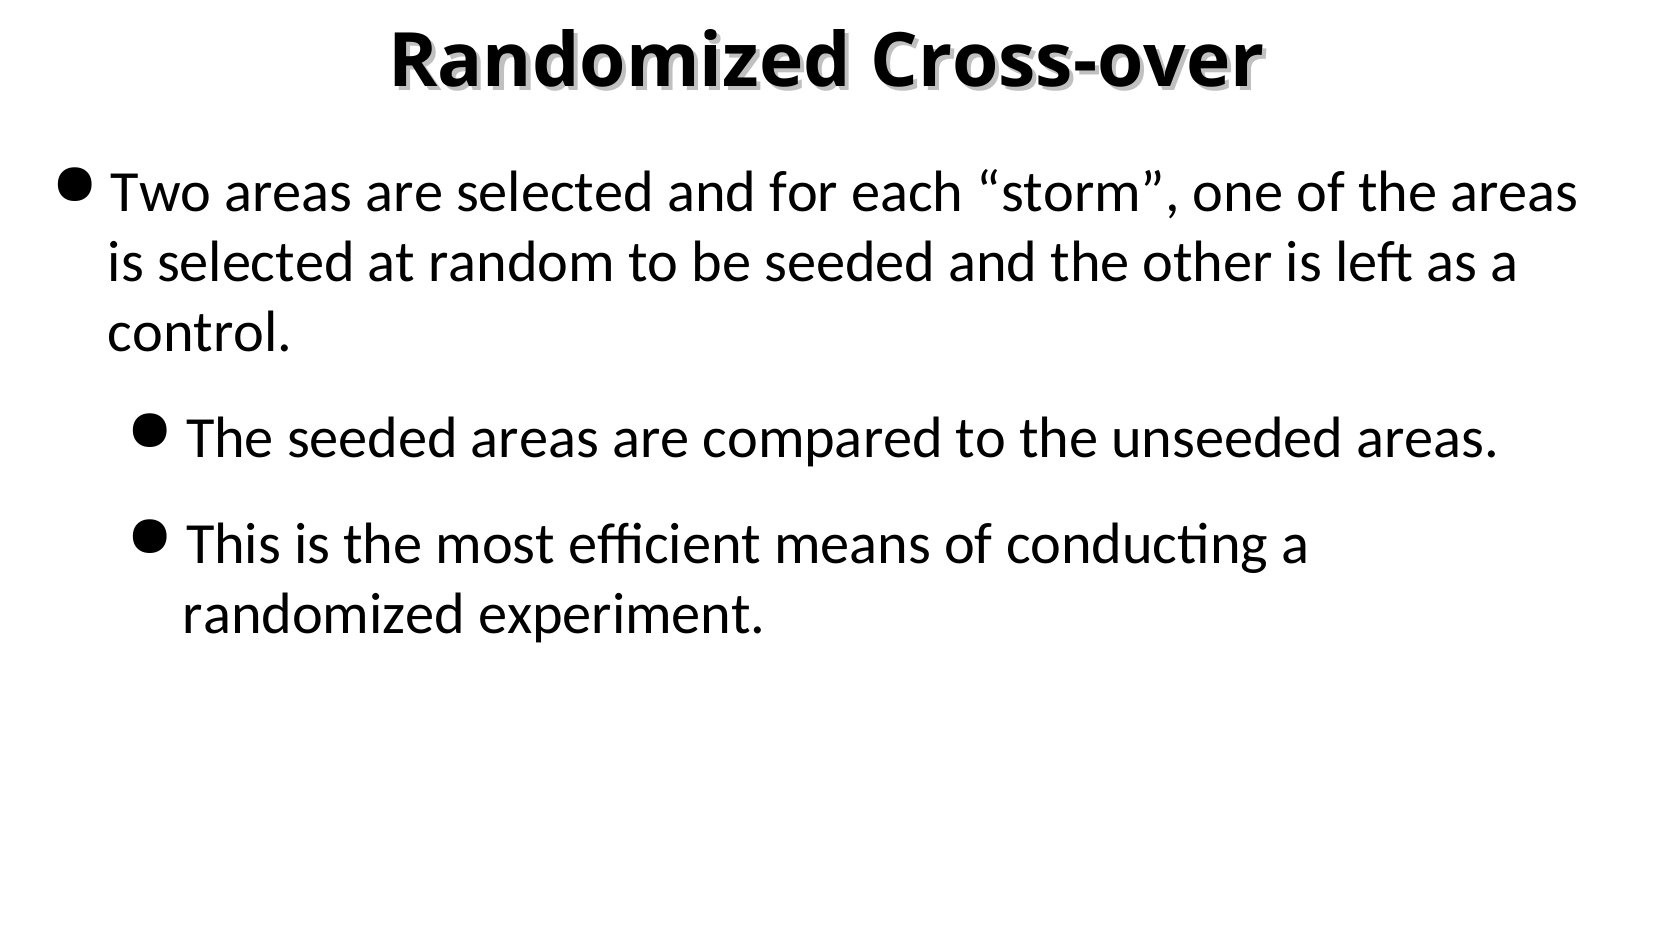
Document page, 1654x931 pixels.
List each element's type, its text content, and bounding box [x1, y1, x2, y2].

title Randomized Cross-over [0, 5, 1654, 107]
text_box Two areas are selected and for each “storm”, one of the areas is selected at random to be seeded and the other is left as a control. The seeded areas are compared to the unseeded areas. This is the most efficient means of conducting a randomized experiment. [36, 49, 1617, 891]
